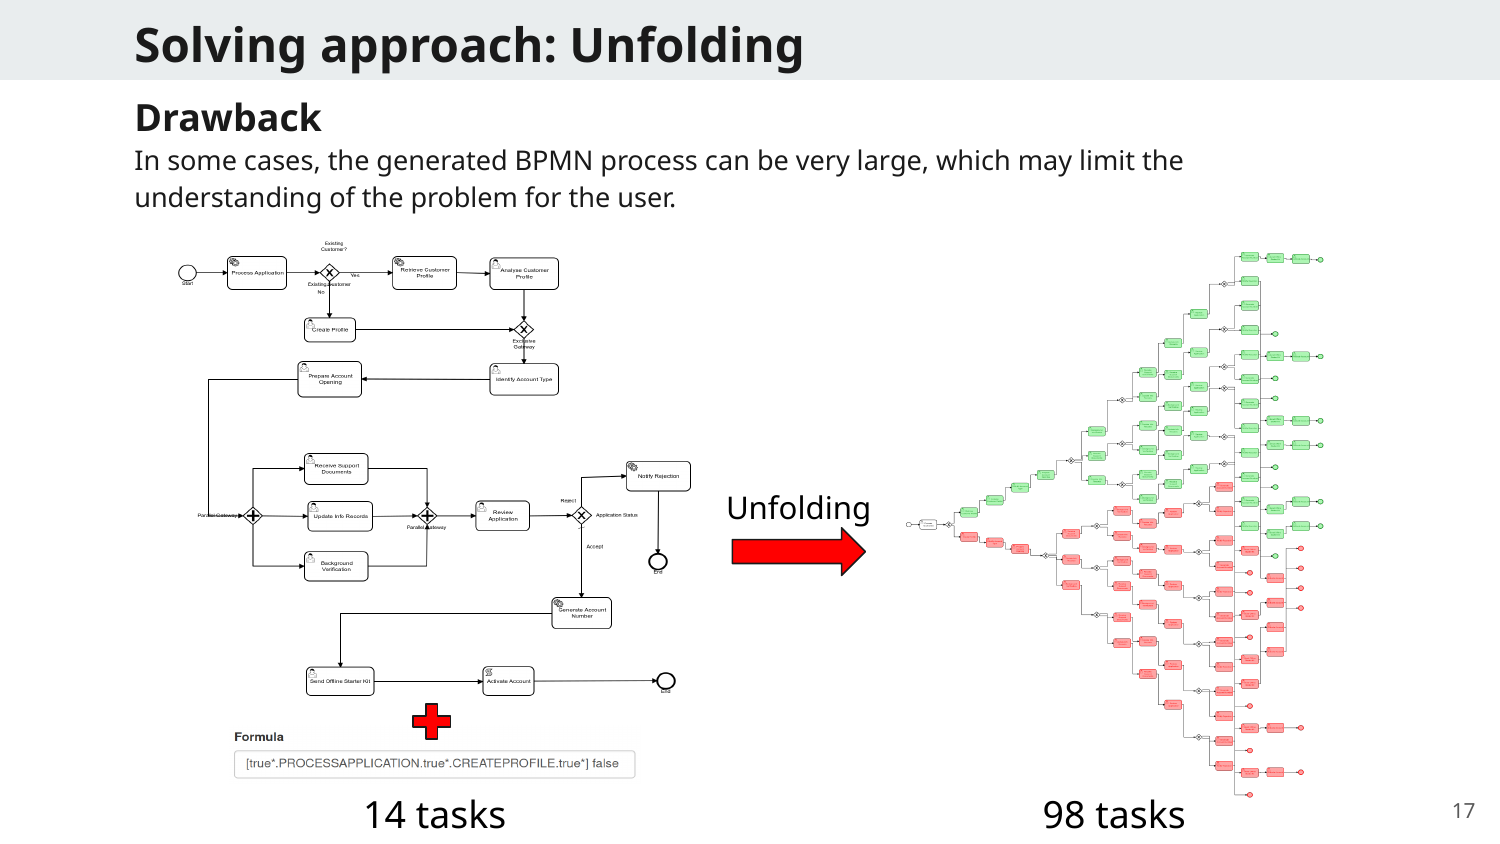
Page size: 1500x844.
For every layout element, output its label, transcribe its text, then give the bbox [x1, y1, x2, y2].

text_box 14 tasks [340, 775, 530, 844]
title Solving approach: Unfolding [119, 0, 1381, 88]
text_box [732, 541, 866, 576]
picture [176, 238, 693, 698]
slide_number <numéro> [1400, 779, 1491, 844]
picture [905, 251, 1324, 798]
list Drawback In some cases, the generated BPMN process can be very large, which may limit the understanding of the problem for the user. [119, 88, 1381, 266]
text_box [412, 703, 451, 739]
text_box Unfolding [693, 472, 905, 541]
picture [229, 725, 641, 784]
text_box 98 tasks [1019, 798, 1209, 844]
